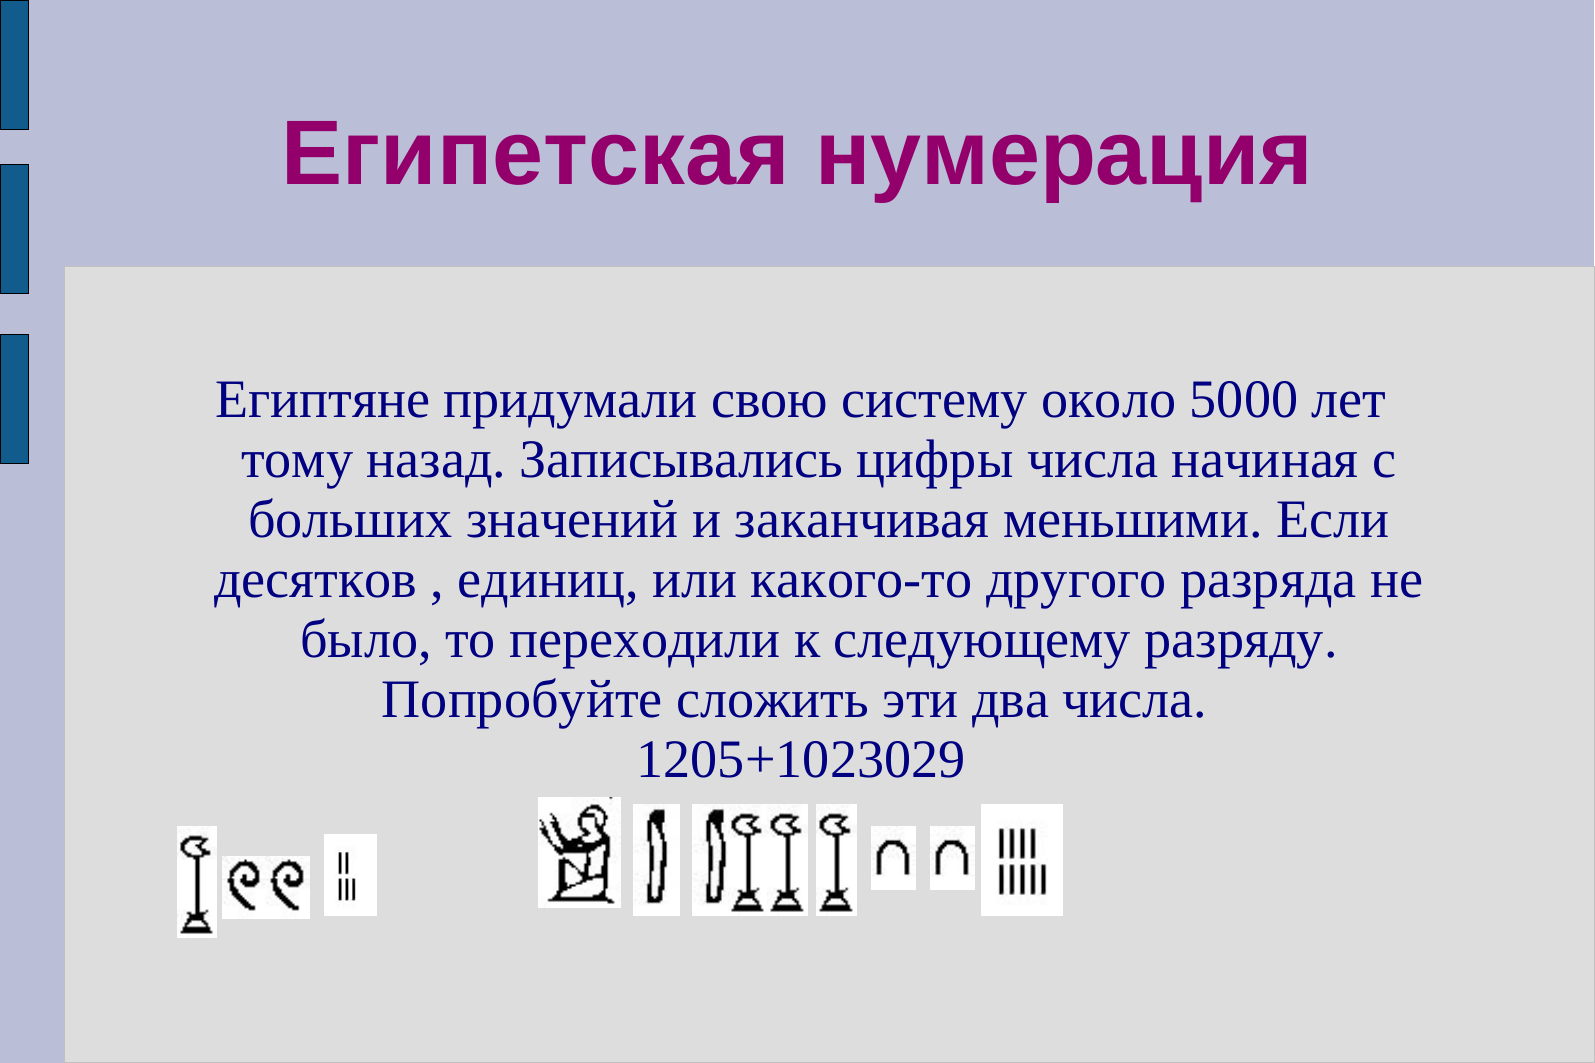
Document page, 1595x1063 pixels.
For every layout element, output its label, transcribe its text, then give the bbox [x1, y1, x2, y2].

subtitle Египтяне придумали свою систему около 5000 лет тому назад. Записывались цифры числа начиная с больших значений и заканчивая меньшими. Если десятков , единиц, или какого-то другого разряда не было, то переходили к следующему разряду. Попробуйте сложить эти два числа. 1205+1023029 [118, 206, 1450, 953]
picture [222, 856, 310, 919]
picture [692, 804, 808, 916]
picture [930, 826, 975, 890]
picture [871, 826, 916, 890]
picture [177, 826, 217, 938]
picture [633, 804, 680, 916]
picture [538, 797, 621, 908]
title Египетская нумерация [117, 98, 1479, 207]
picture [981, 804, 1063, 916]
picture [324, 834, 377, 916]
picture [816, 804, 857, 916]
